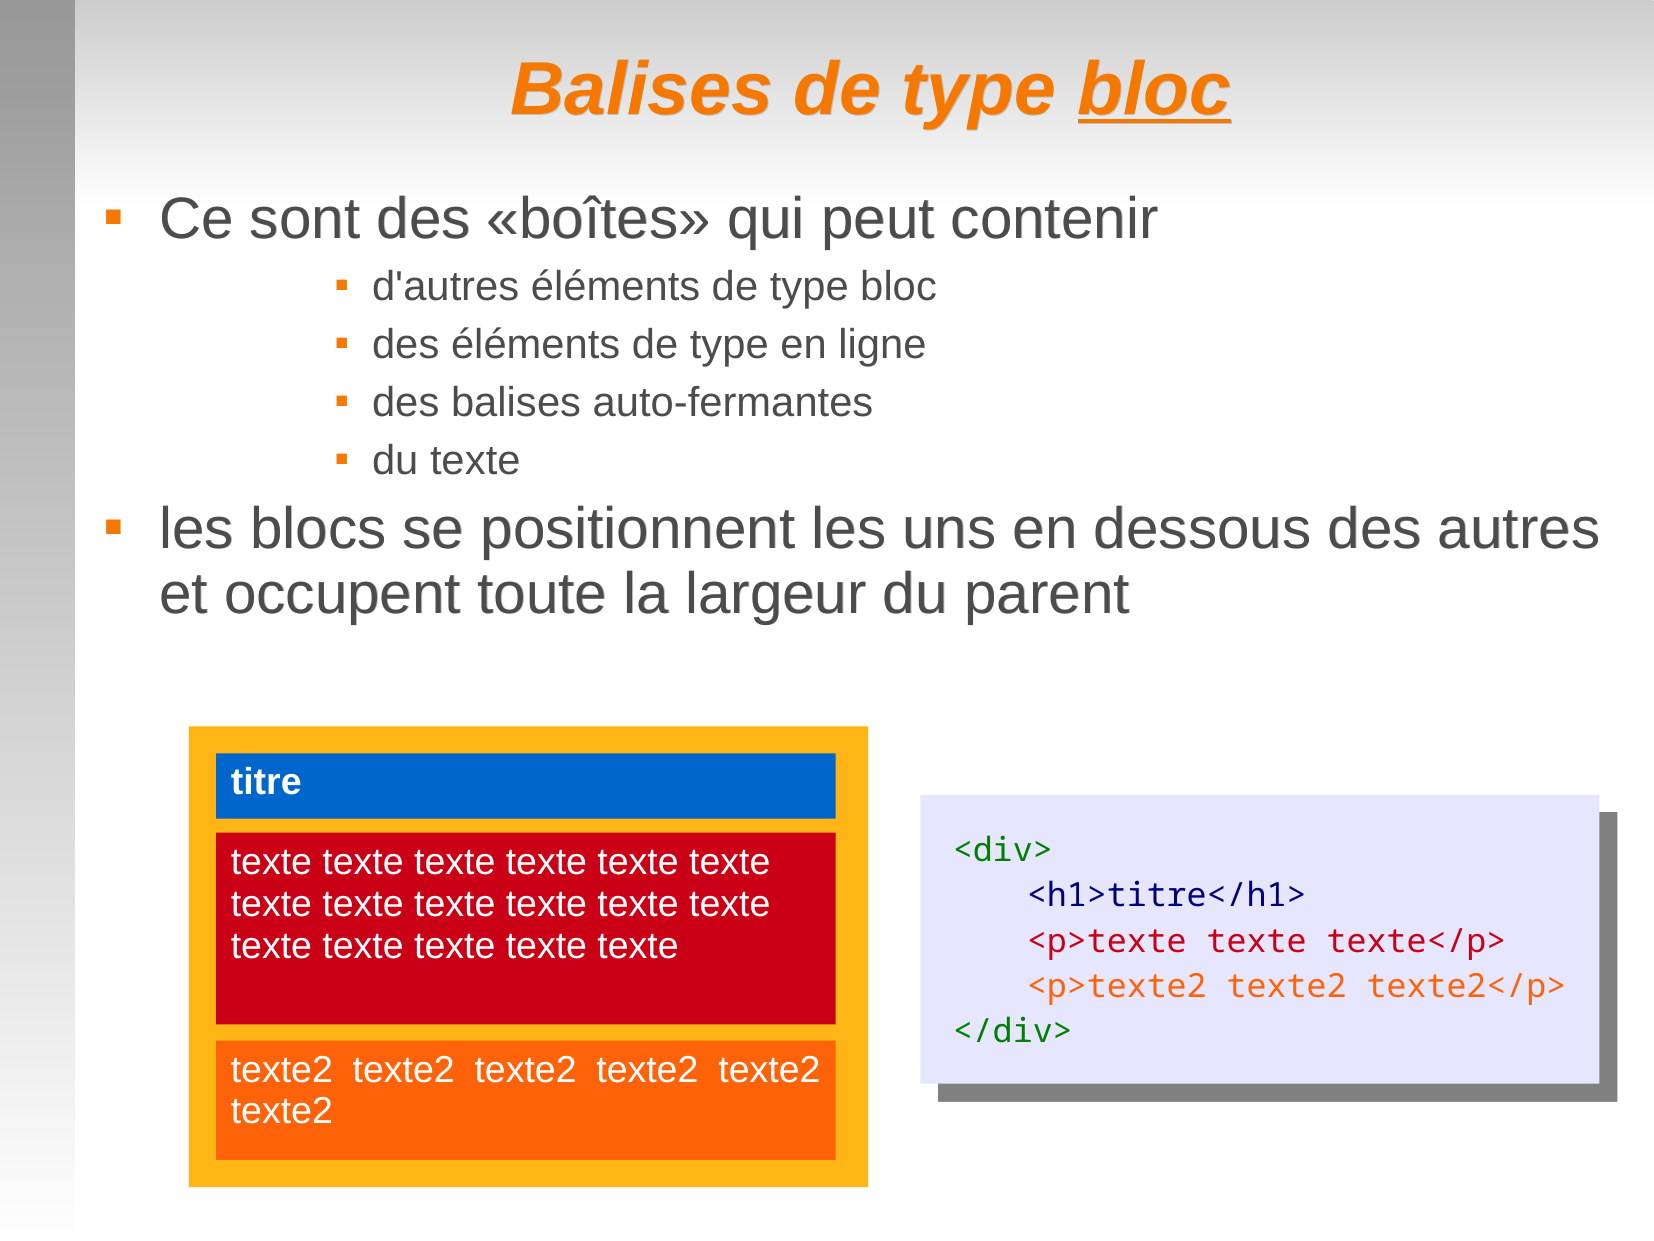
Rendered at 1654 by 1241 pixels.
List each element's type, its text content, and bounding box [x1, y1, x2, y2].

text_box titre [216, 753, 836, 819]
text_box texte texte texte texte texte texte texte texte texte texte texte texte texte texte texte texte texte [216, 832, 836, 1025]
list Ce sont des «boîtes» qui peut contenir d'autres éléments de type bloc des éléments de type en ligne des balises auto-fermantes du texte les blocs se positionnent les uns en dessous des autres et occupent toute la largeur du parent [88, 185, 1625, 1004]
text_box texte2 texte2 texte2 texte2 texte2 texte2 [216, 1040, 836, 1160]
text_box <div> <h1>titre</h1> <p>texte texte texte</p> <p>texte2 texte2 texte2</p> </div> [920, 794, 1600, 1052]
text_box [188, 726, 869, 1188]
title Balises de type bloc [88, 0, 1654, 178]
